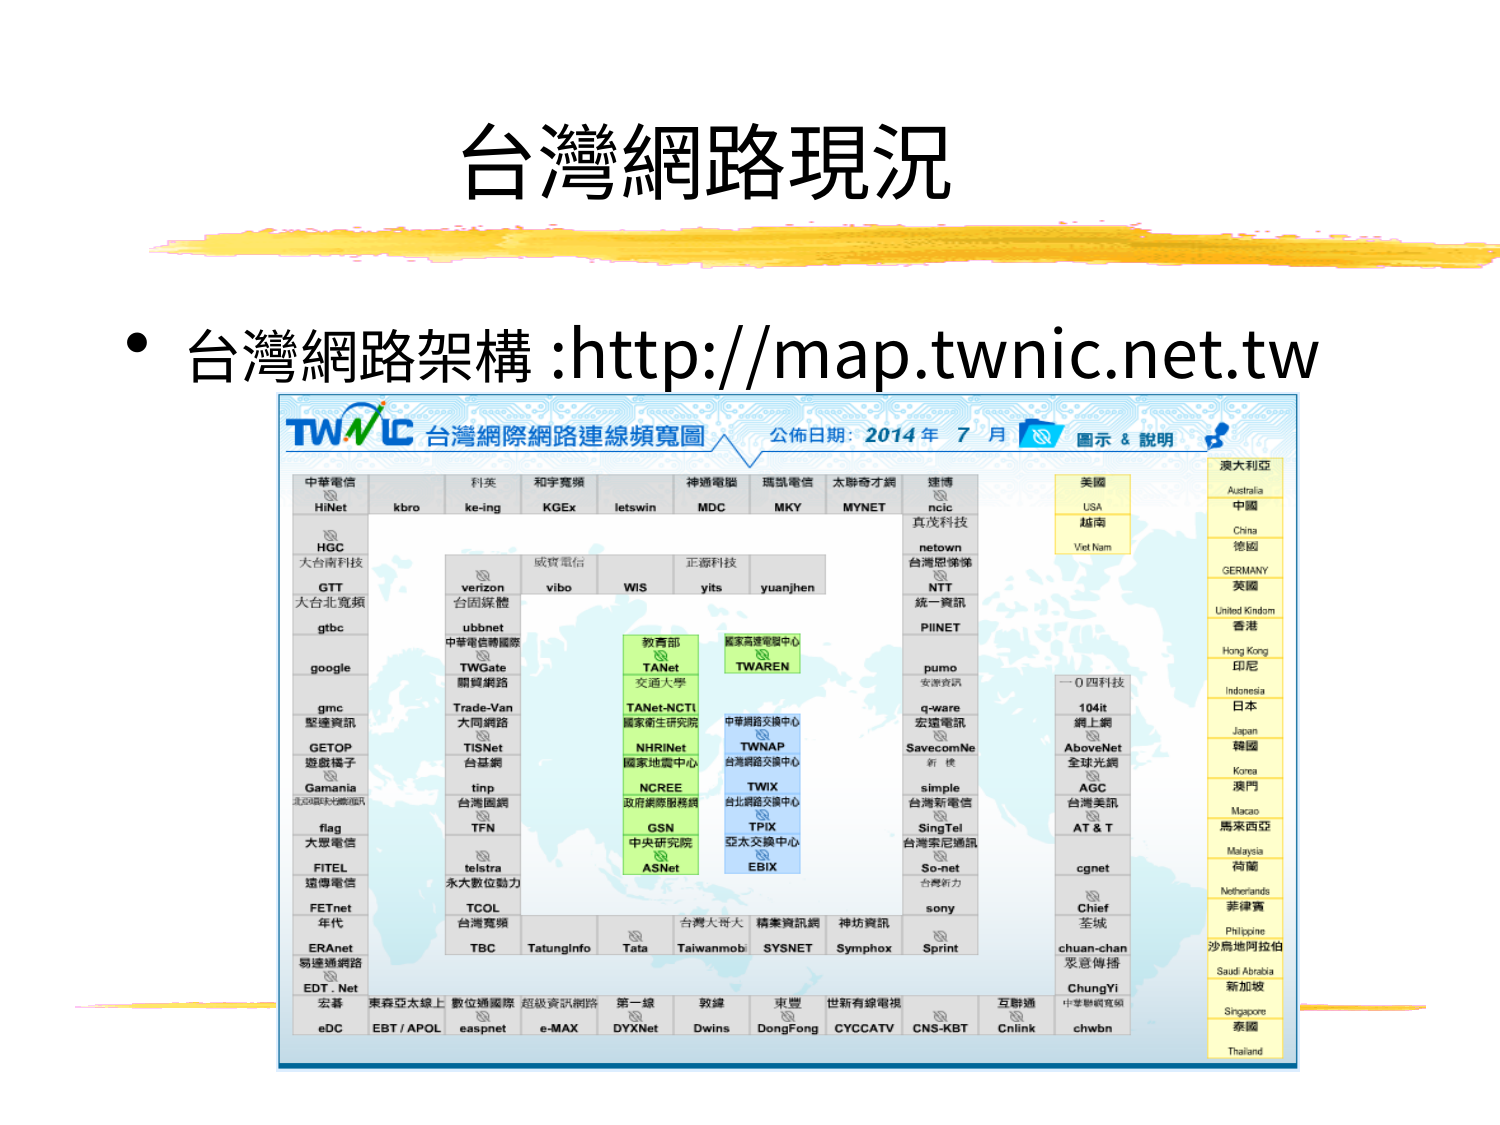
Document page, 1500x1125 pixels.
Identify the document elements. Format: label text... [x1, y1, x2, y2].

title 台灣網路現況 [66, 22, 1342, 225]
picture [75, 392, 1426, 1072]
list 台灣網路架構:http://map.twnic.net.tw [112, 287, 1442, 393]
picture [149, 215, 1500, 279]
